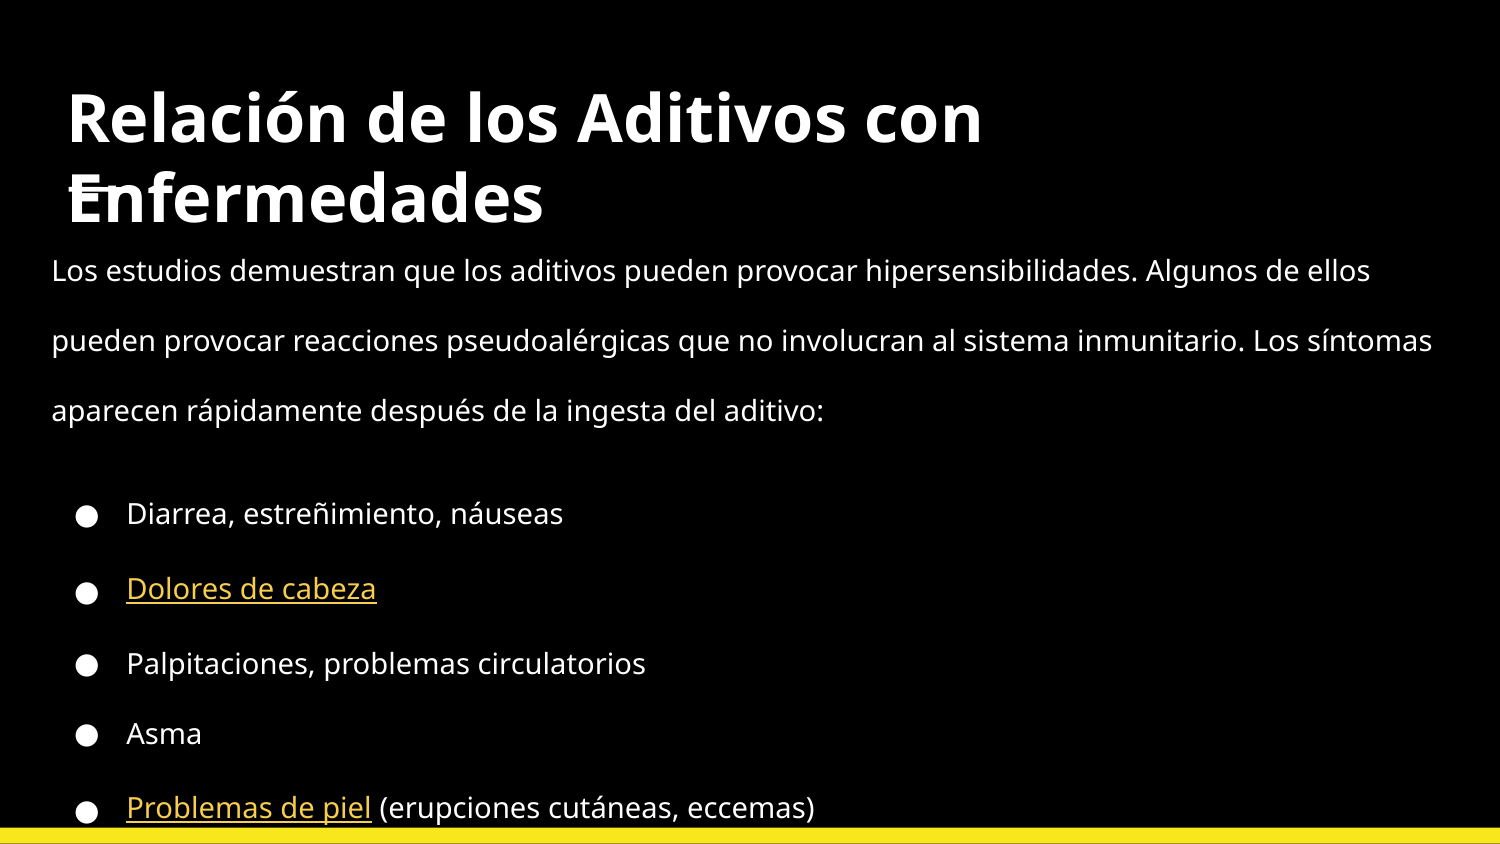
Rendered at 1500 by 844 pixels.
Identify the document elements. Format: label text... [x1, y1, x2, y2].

title Relación de los Aditivos con Enfermedades [51, 61, 1449, 167]
list Los estudios demuestran que los aditivos pueden provocar hipersensibilidades. Algunos de ellos pueden provocar reacciones pseudoalérgicas que no involucran al sistema inmunitario. Los síntomas aparecen rápidamente después de la ingesta del aditivo: Diarrea, estreñimiento, náuseas Dolores de cabeza Palpitaciones, problemas circulatorios Asma Problemas de piel (erupciones cutáneas, eccemas) [36, 202, 1449, 750]
